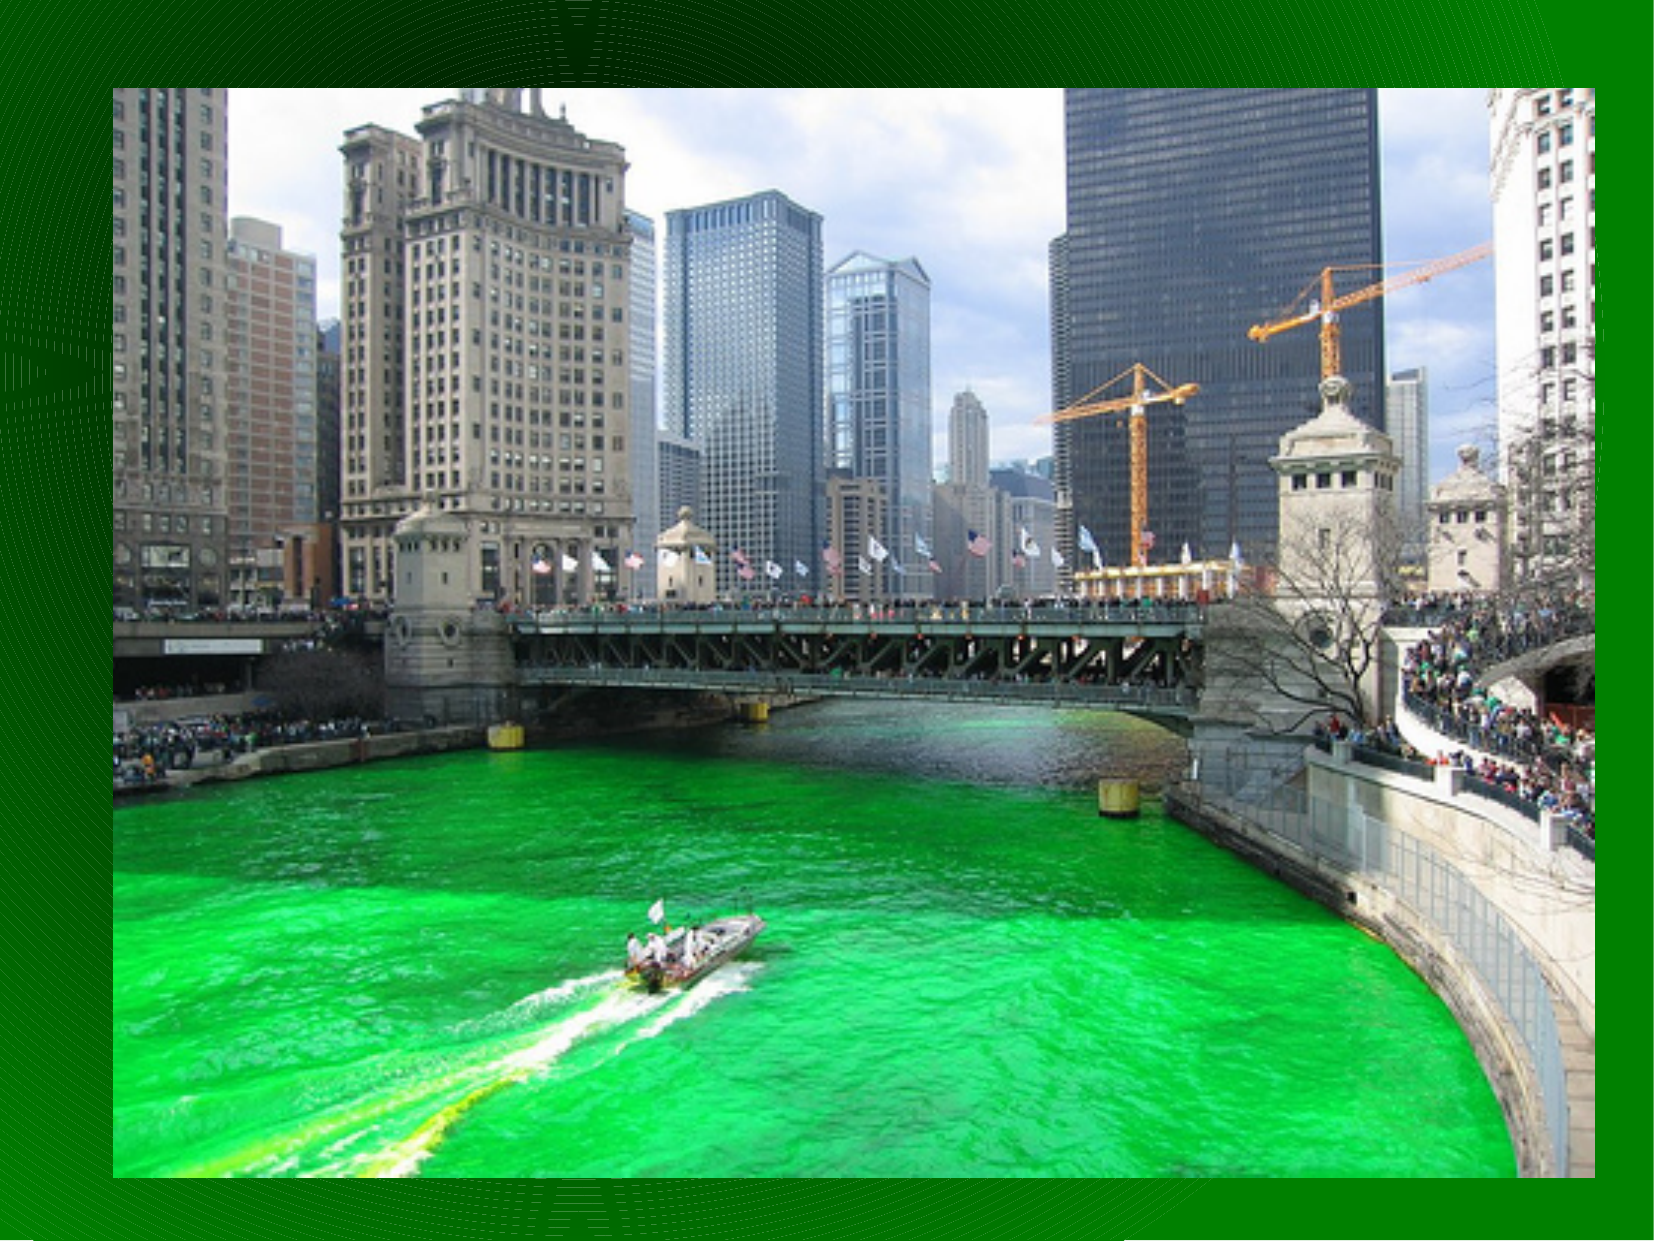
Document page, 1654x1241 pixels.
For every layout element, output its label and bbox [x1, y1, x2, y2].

picture [113, 88, 1595, 1178]
